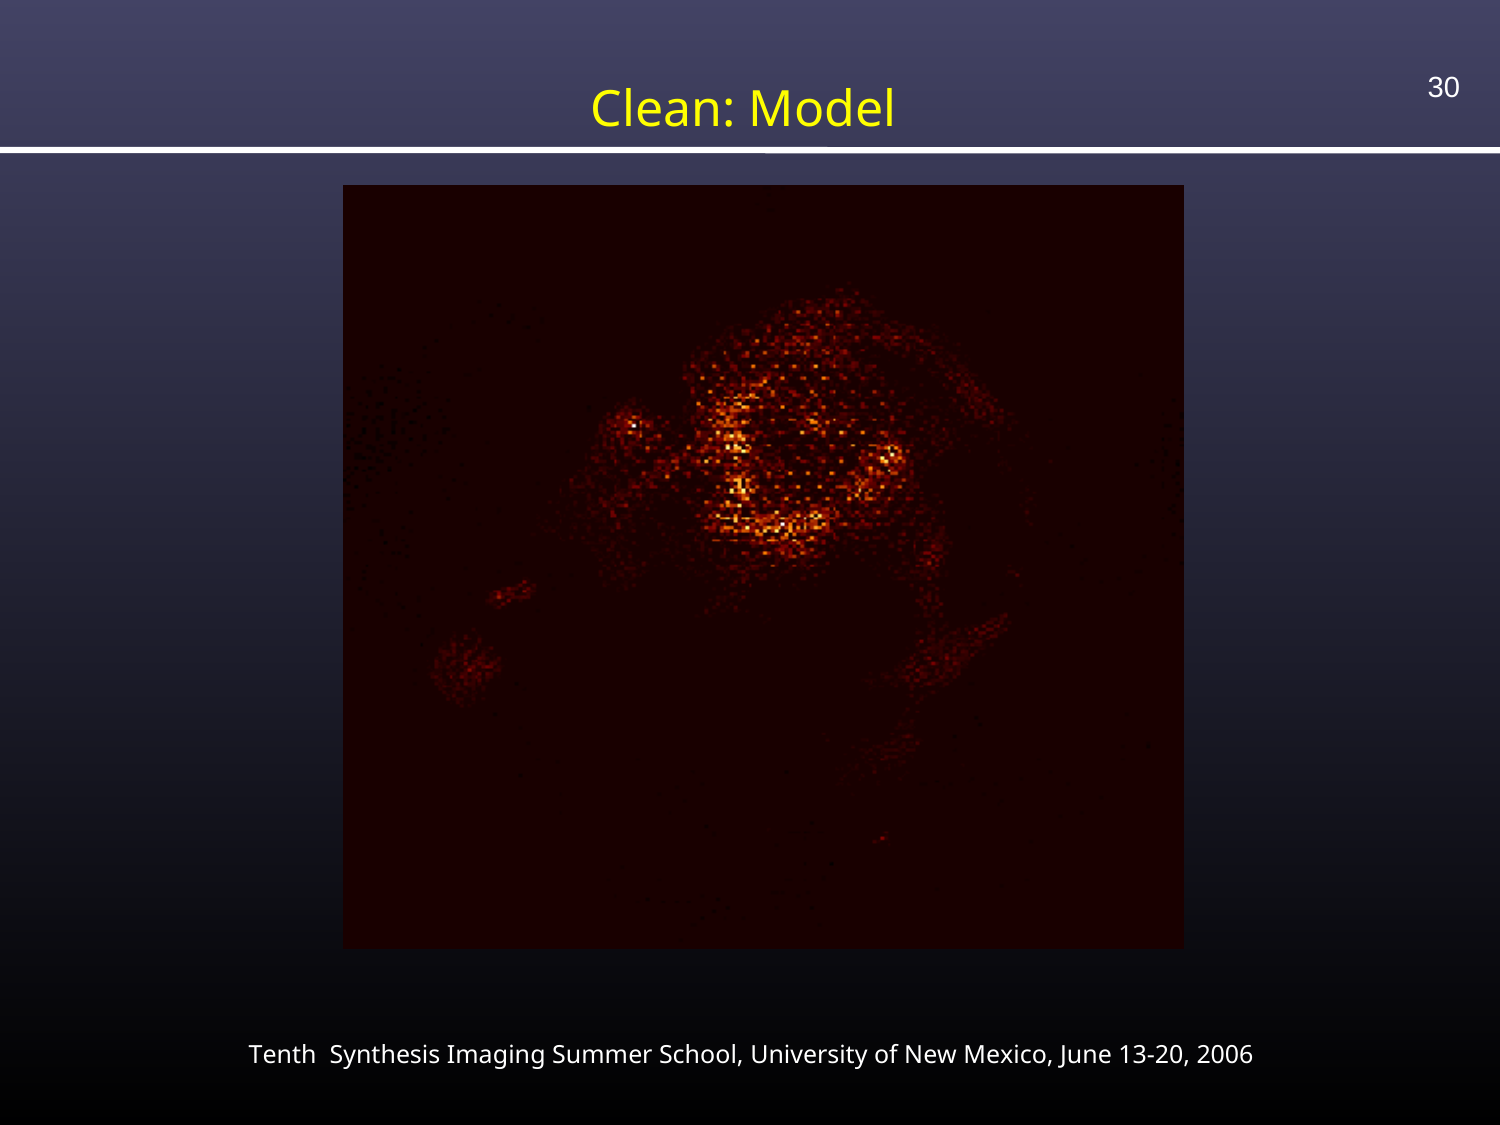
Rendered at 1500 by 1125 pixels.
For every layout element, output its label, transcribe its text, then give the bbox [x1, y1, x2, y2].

picture [343, 185, 1184, 949]
title Clean: Model [112, 62, 1375, 151]
